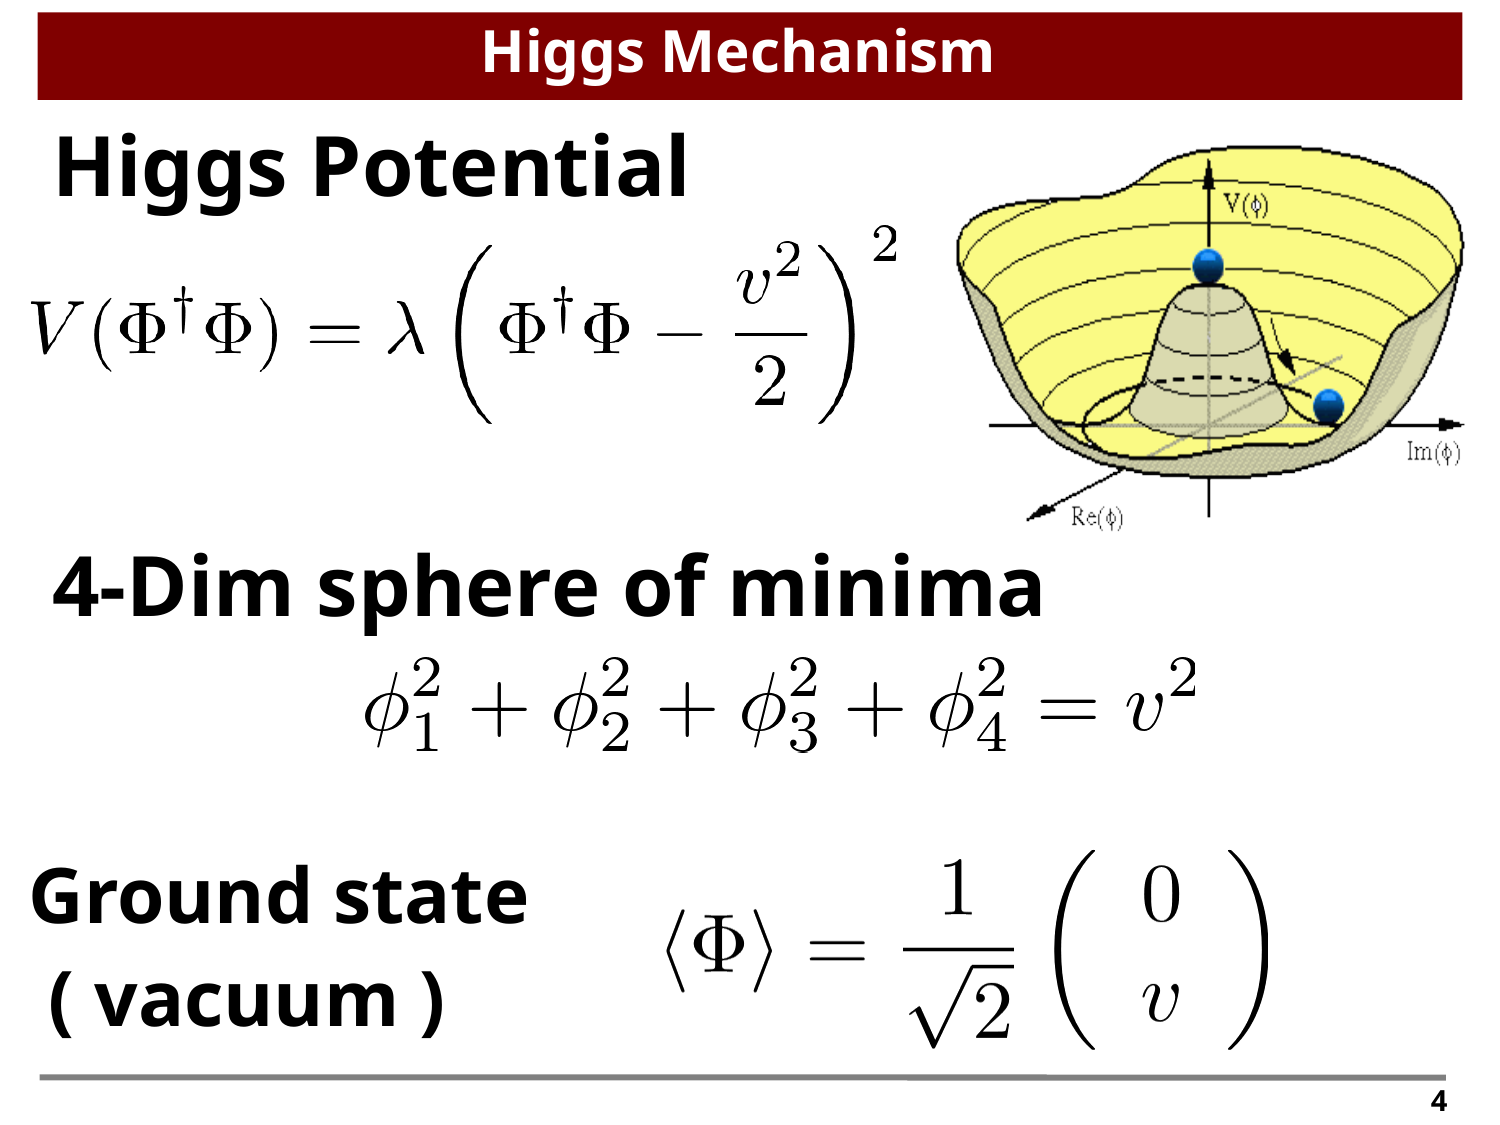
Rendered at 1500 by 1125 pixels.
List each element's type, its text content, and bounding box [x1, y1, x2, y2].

picture [950, 138, 1483, 545]
picture [666, 849, 1268, 1050]
list 4-Dim sphere of minima [37, 537, 1444, 675]
title Higgs Mechanism [132, 12, 1345, 96]
list Higgs Potential [37, 117, 1444, 256]
picture [365, 657, 1195, 753]
picture [30, 225, 897, 424]
list Ground state ( vacuum ) [13, 850, 691, 1051]
